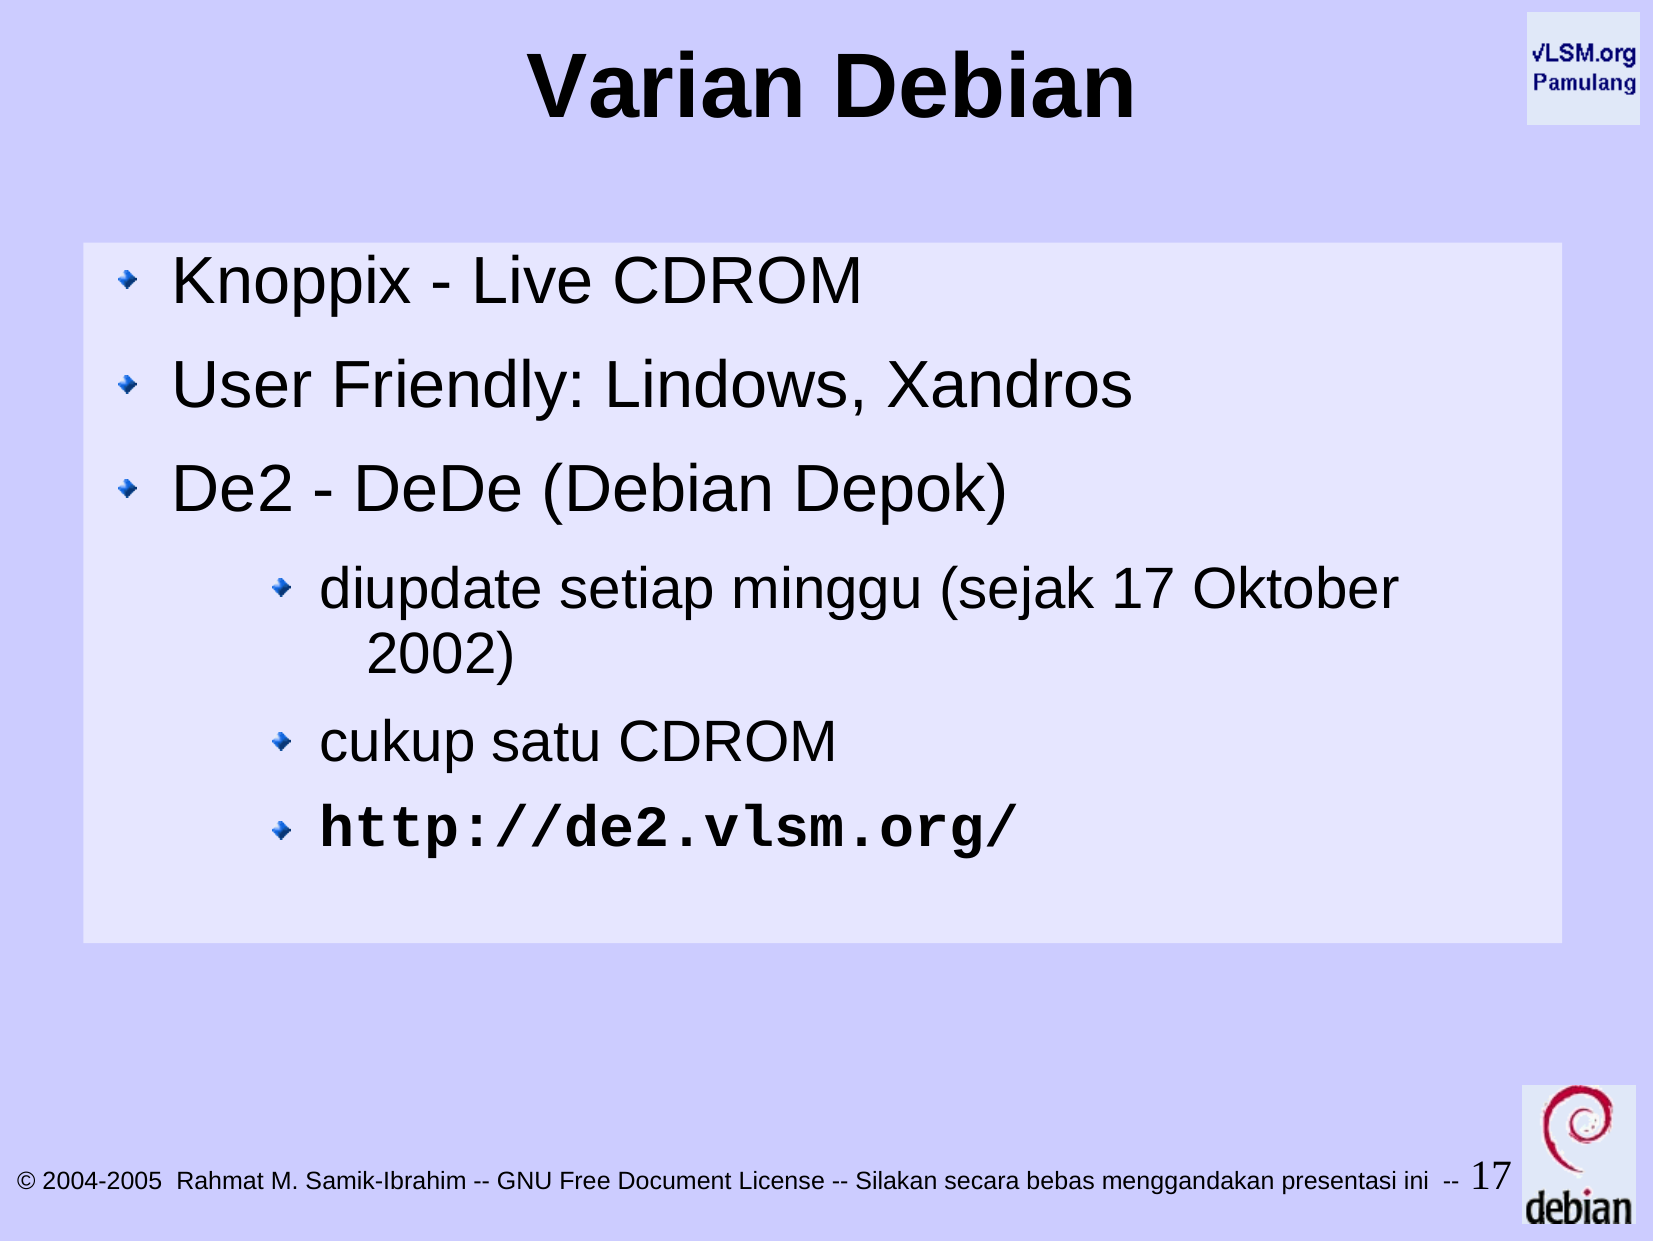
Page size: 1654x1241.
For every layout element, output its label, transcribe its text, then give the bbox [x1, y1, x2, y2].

title Varian Debian [40, 31, 1625, 142]
picture [1522, 1085, 1636, 1224]
list Knoppix - Live CDROM User Friendly: Lindows, Xandros De2 - DeDe (Debian Depok) diupdate setiap minggu (sejak 17 Oktober 2002) cukup satu CDROM http://de2.vlsm.org/ [83, 242, 1563, 944]
picture [1527, 12, 1640, 125]
